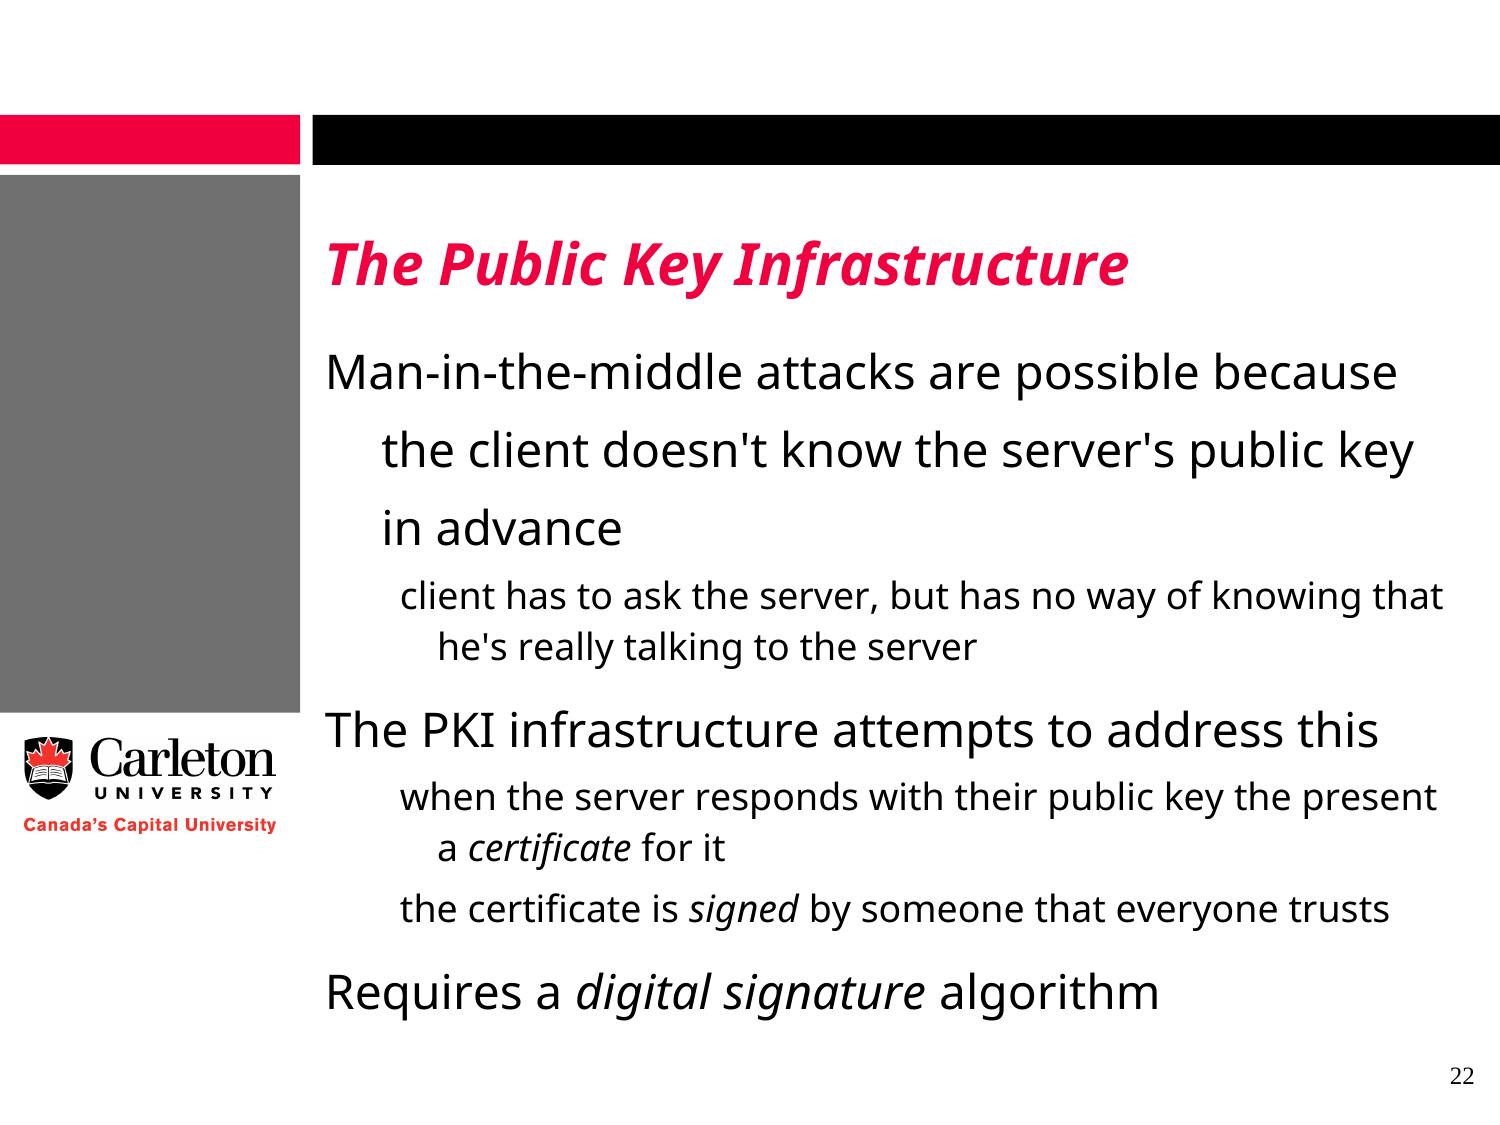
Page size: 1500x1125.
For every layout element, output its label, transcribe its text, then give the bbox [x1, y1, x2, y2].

list Man-in-the-middle attacks are possible because the client doesn't know the server's public key in advance client has to ask the server, but has no way of knowing that he's really talking to the server The PKI infrastructure attempts to address this when the server responds with their public key the present a certificate for it the certificate is signed by someone that everyone trusts Requires a digital signature algorithm [324, 324, 1450, 1036]
title The Public Key Infrastructure [324, 194, 1450, 324]
picture [24, 737, 276, 834]
